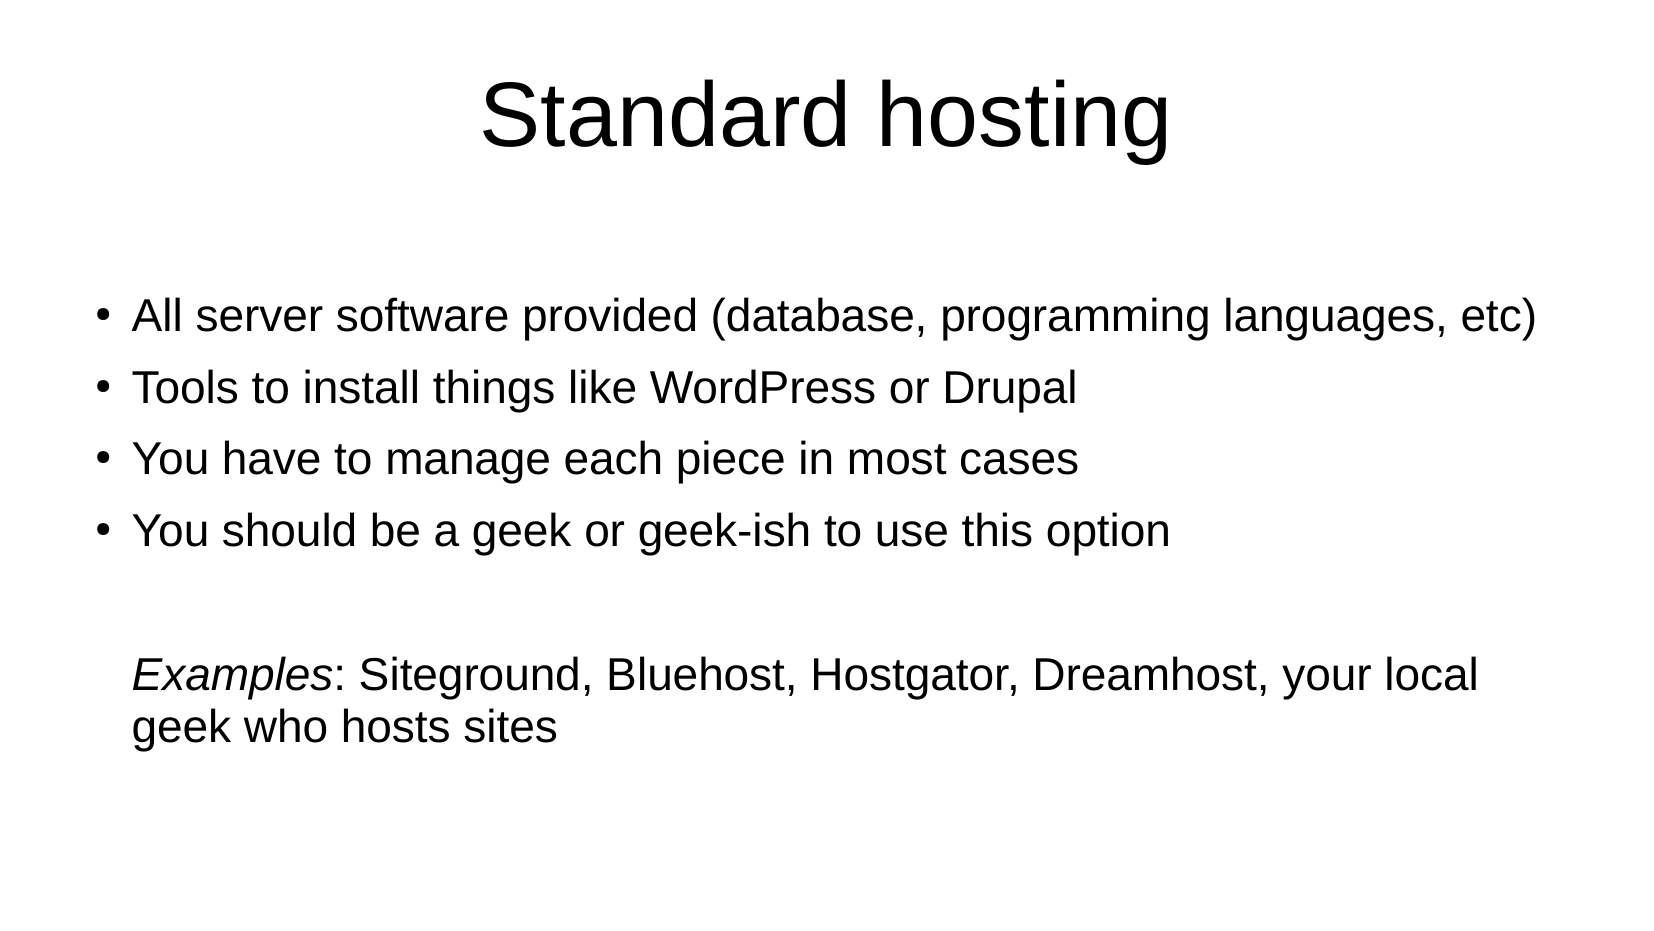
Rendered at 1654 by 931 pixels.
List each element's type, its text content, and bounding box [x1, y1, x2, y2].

title Standard hosting [82, 37, 1571, 193]
list All server software provided (database, programming languages, etc) Tools to install things like WordPress or Drupal You have to manage each piece in most cases You should be a geek or geek-ish to use this option Examples: Siteground, Bluehost, Hostgator, Dreamhost, your local geek who hosts sites [82, 217, 1571, 758]
